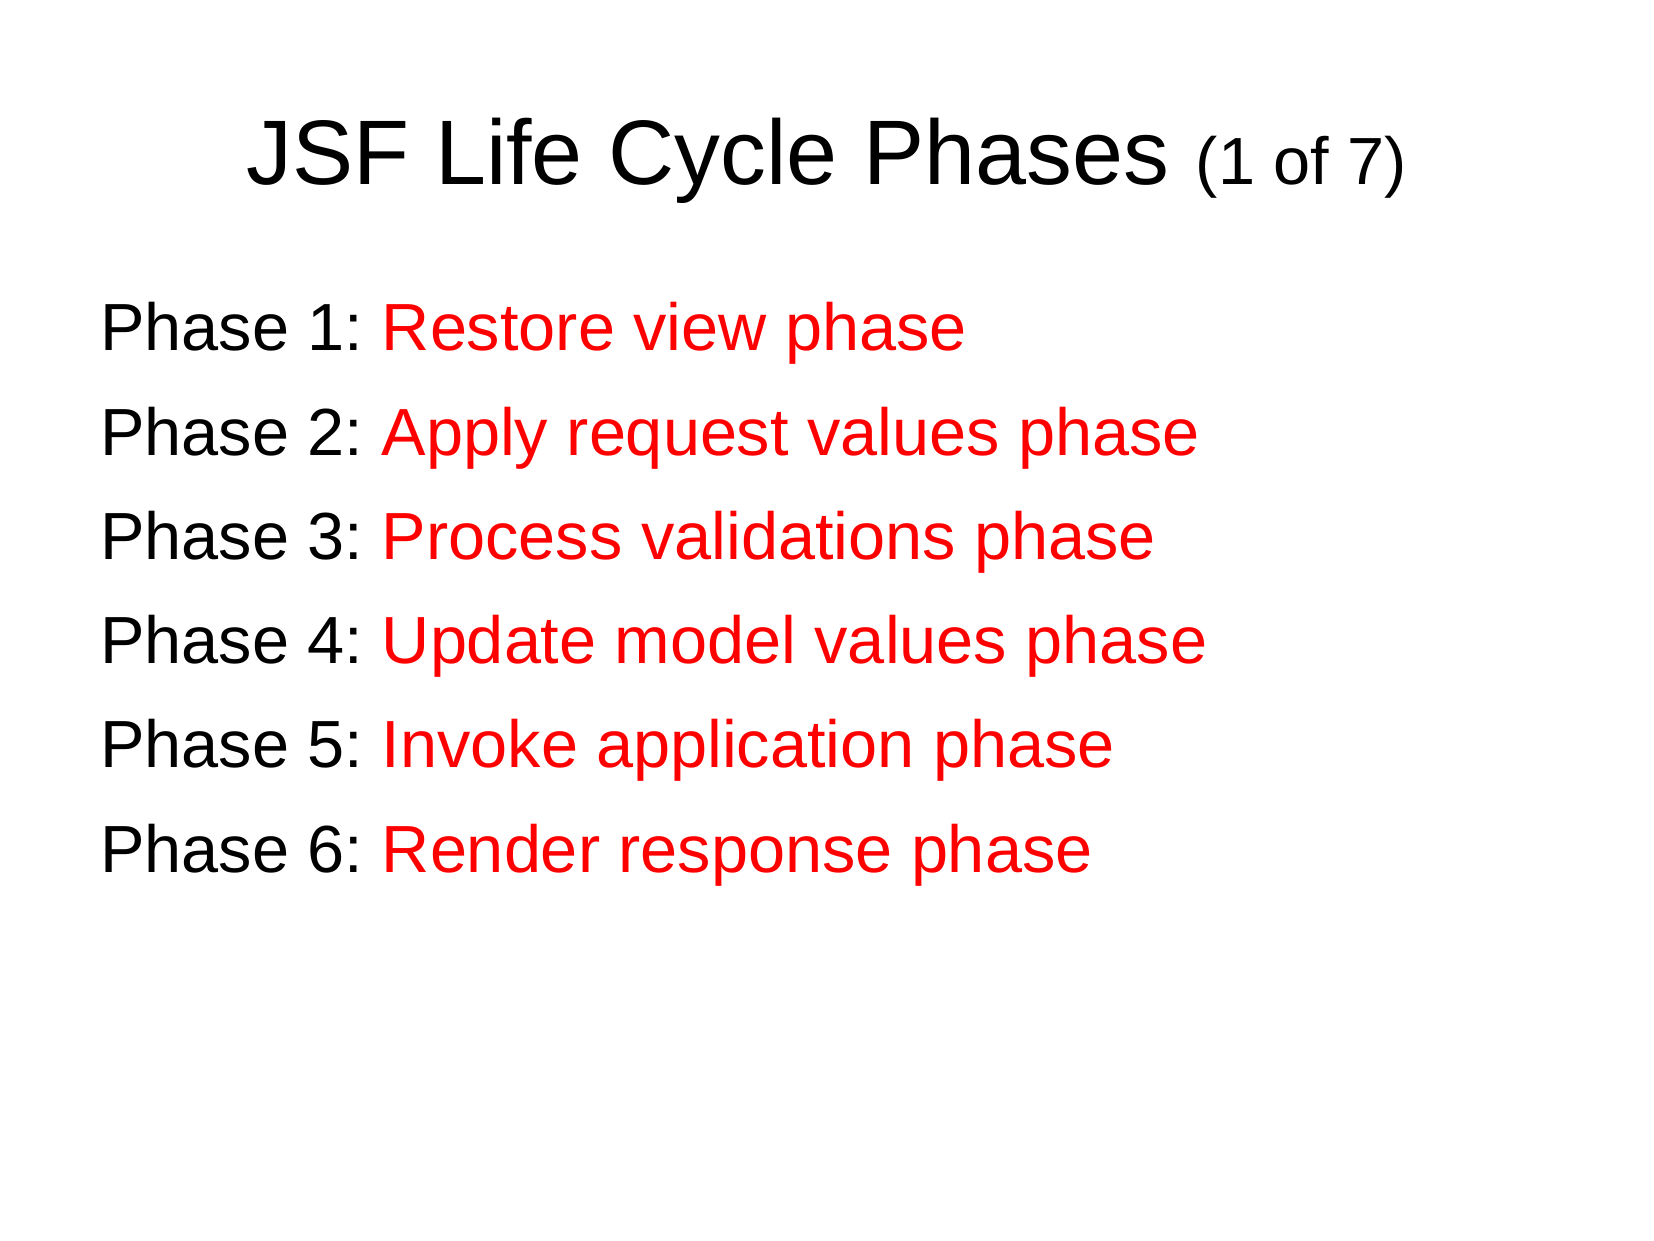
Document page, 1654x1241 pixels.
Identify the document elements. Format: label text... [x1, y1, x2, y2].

list Phase 1: Restore view phase Phase 2: Apply request values phase Phase 3: Process validations phase Phase 4: Update model values phase Phase 5: Invoke application phase Phase 6: Render response phase [82, 290, 1571, 1094]
title JSF Life Cycle Phases (1 of 7) [82, 56, 1571, 250]
